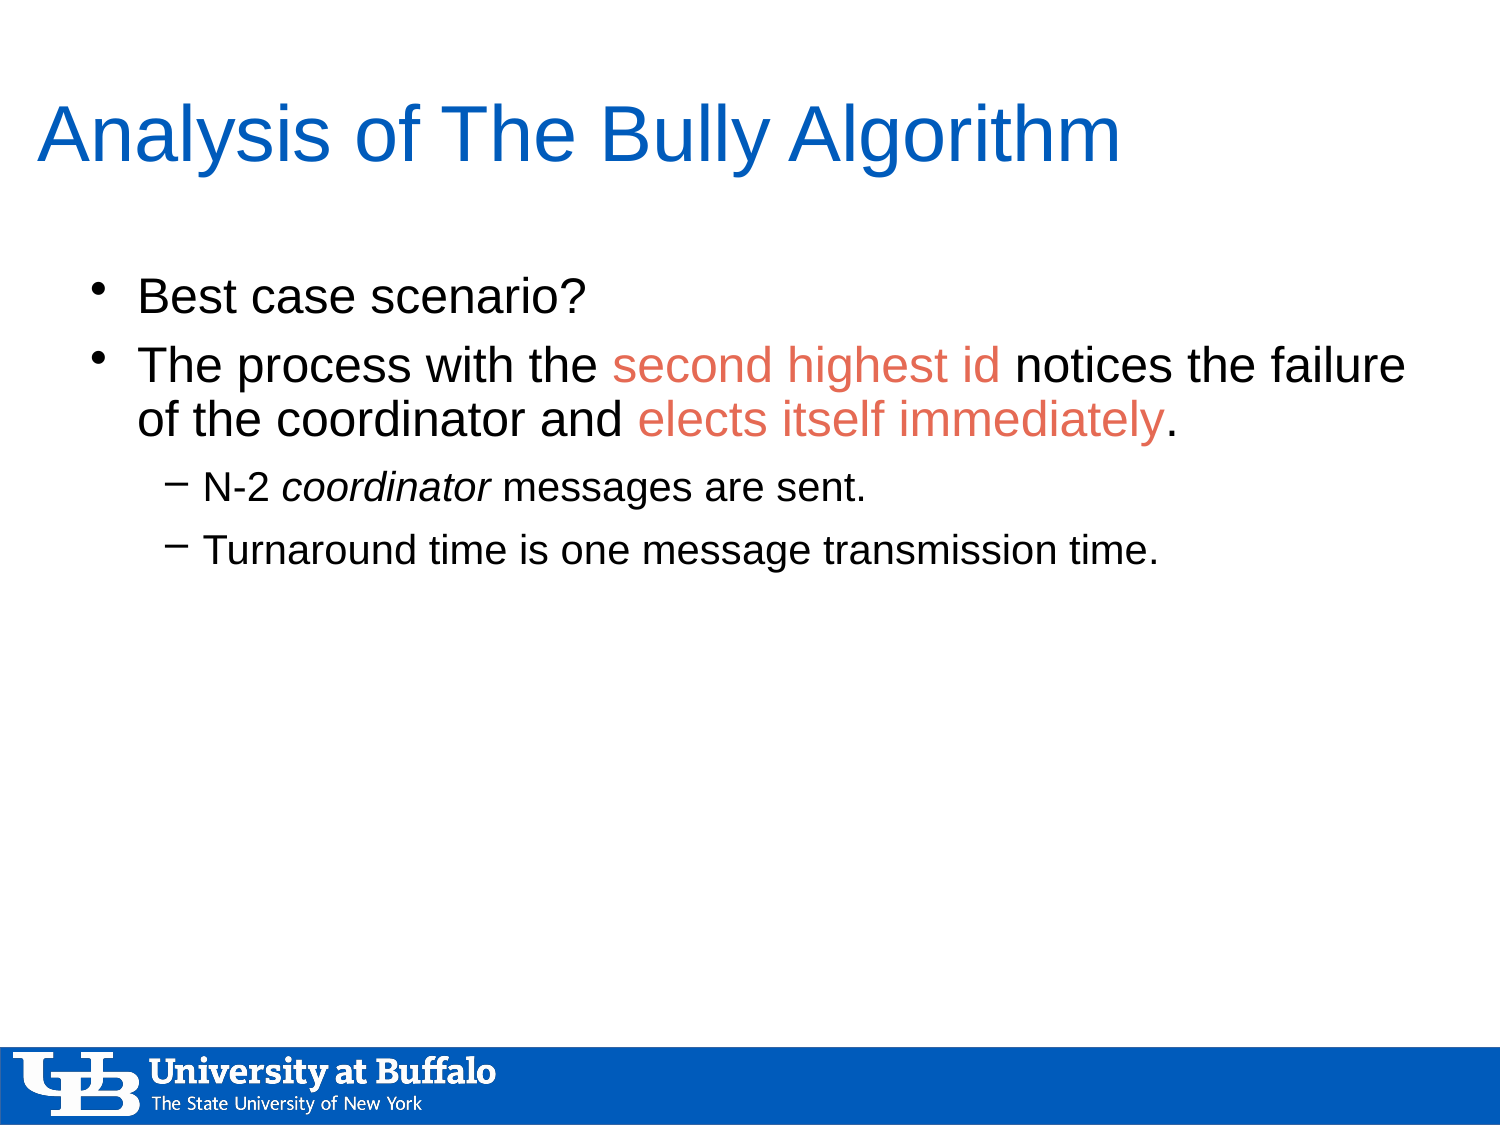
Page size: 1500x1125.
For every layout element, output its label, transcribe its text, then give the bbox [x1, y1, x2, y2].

picture [13, 1052, 496, 1116]
list Best case scenario? The process with the second highest id notices the failure of the coordinator and elects itself immediately. N-2 coordinator messages are sent. Turnaround time is one message transmission time. [75, 263, 1425, 916]
title Analysis of The Bully Algorithm [37, 40, 1388, 228]
